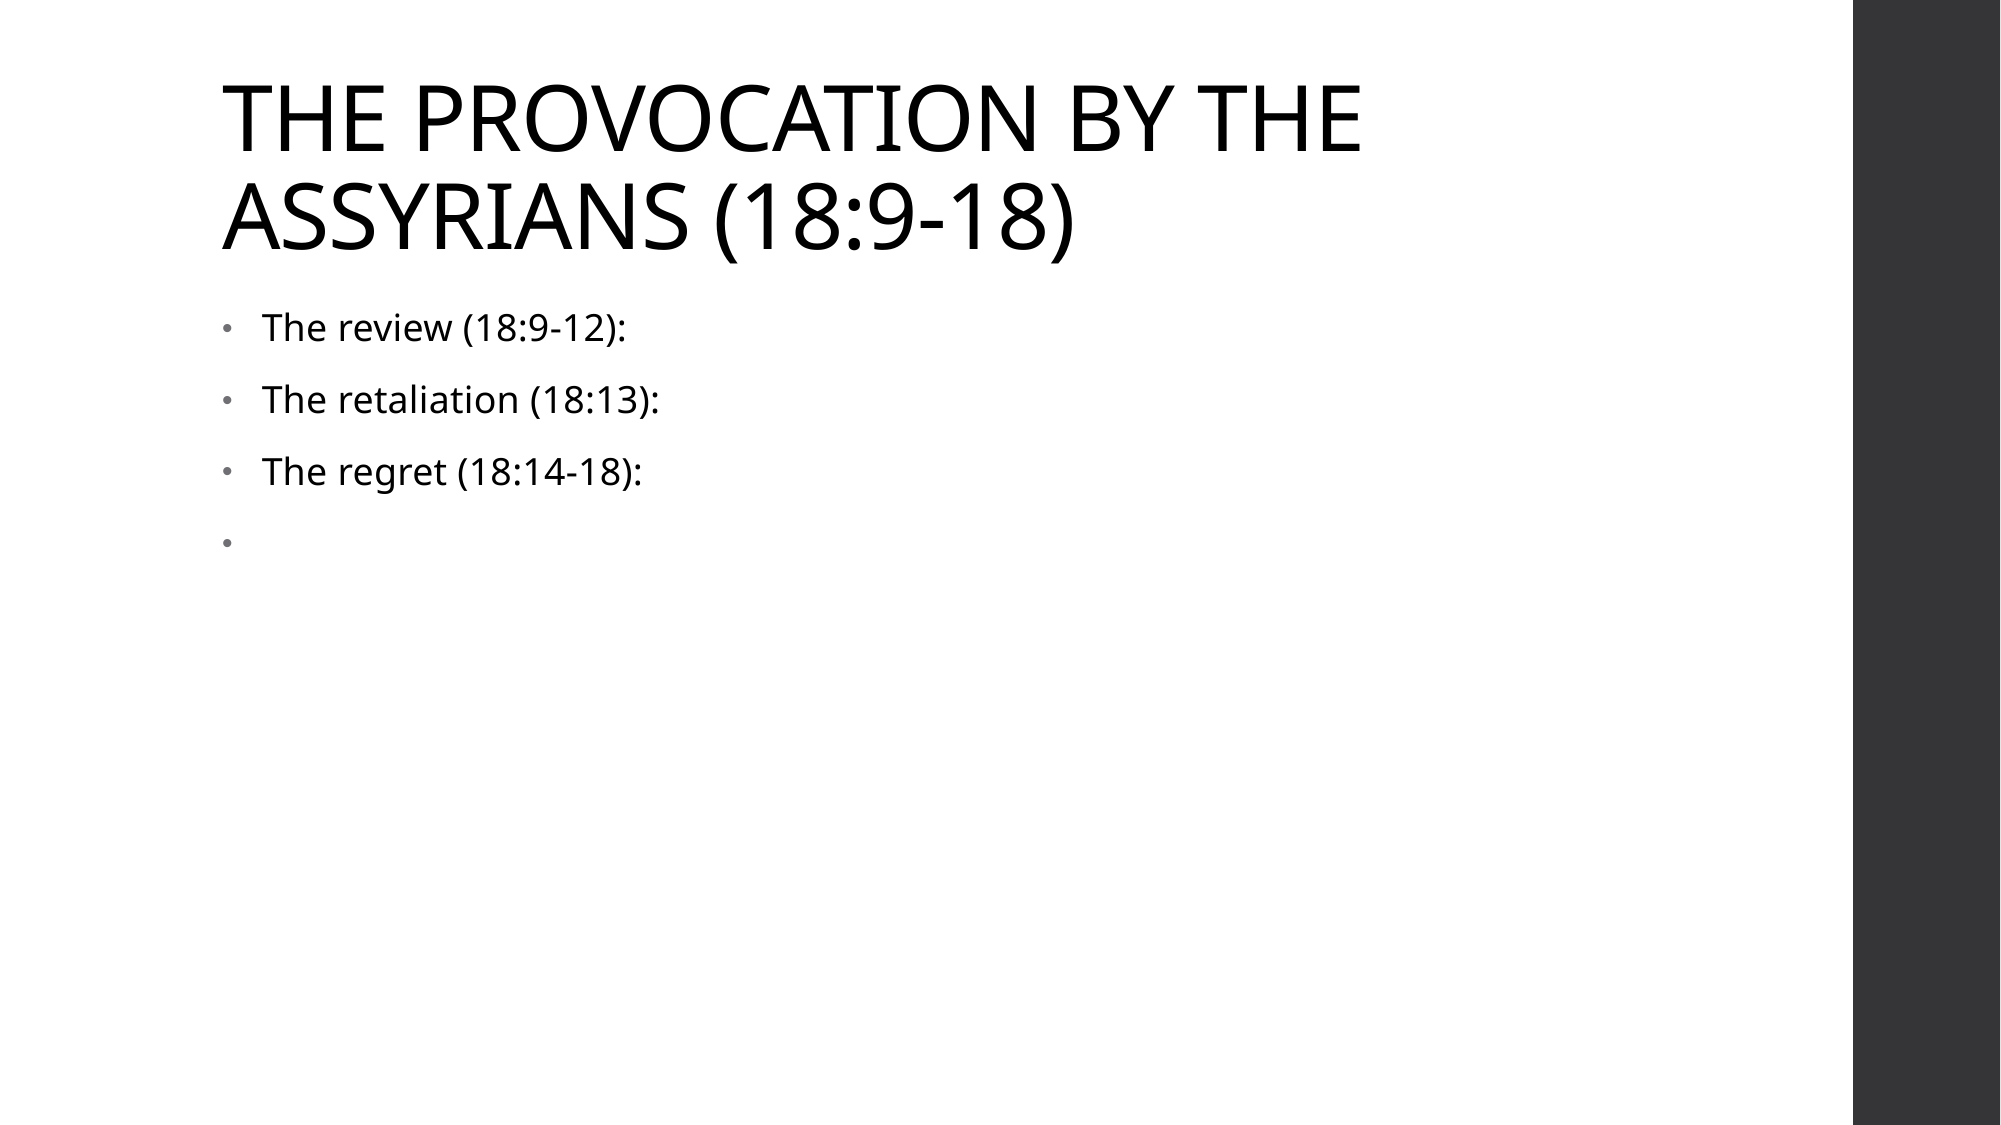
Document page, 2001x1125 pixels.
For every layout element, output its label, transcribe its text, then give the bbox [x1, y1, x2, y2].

title THE PROVOCATION BY THE ASSYRIANS (18:9-18) [206, 60, 1797, 278]
list The review (18:9-12): The retaliation (18:13): The regret (18:14-18): [206, 299, 1617, 1014]
